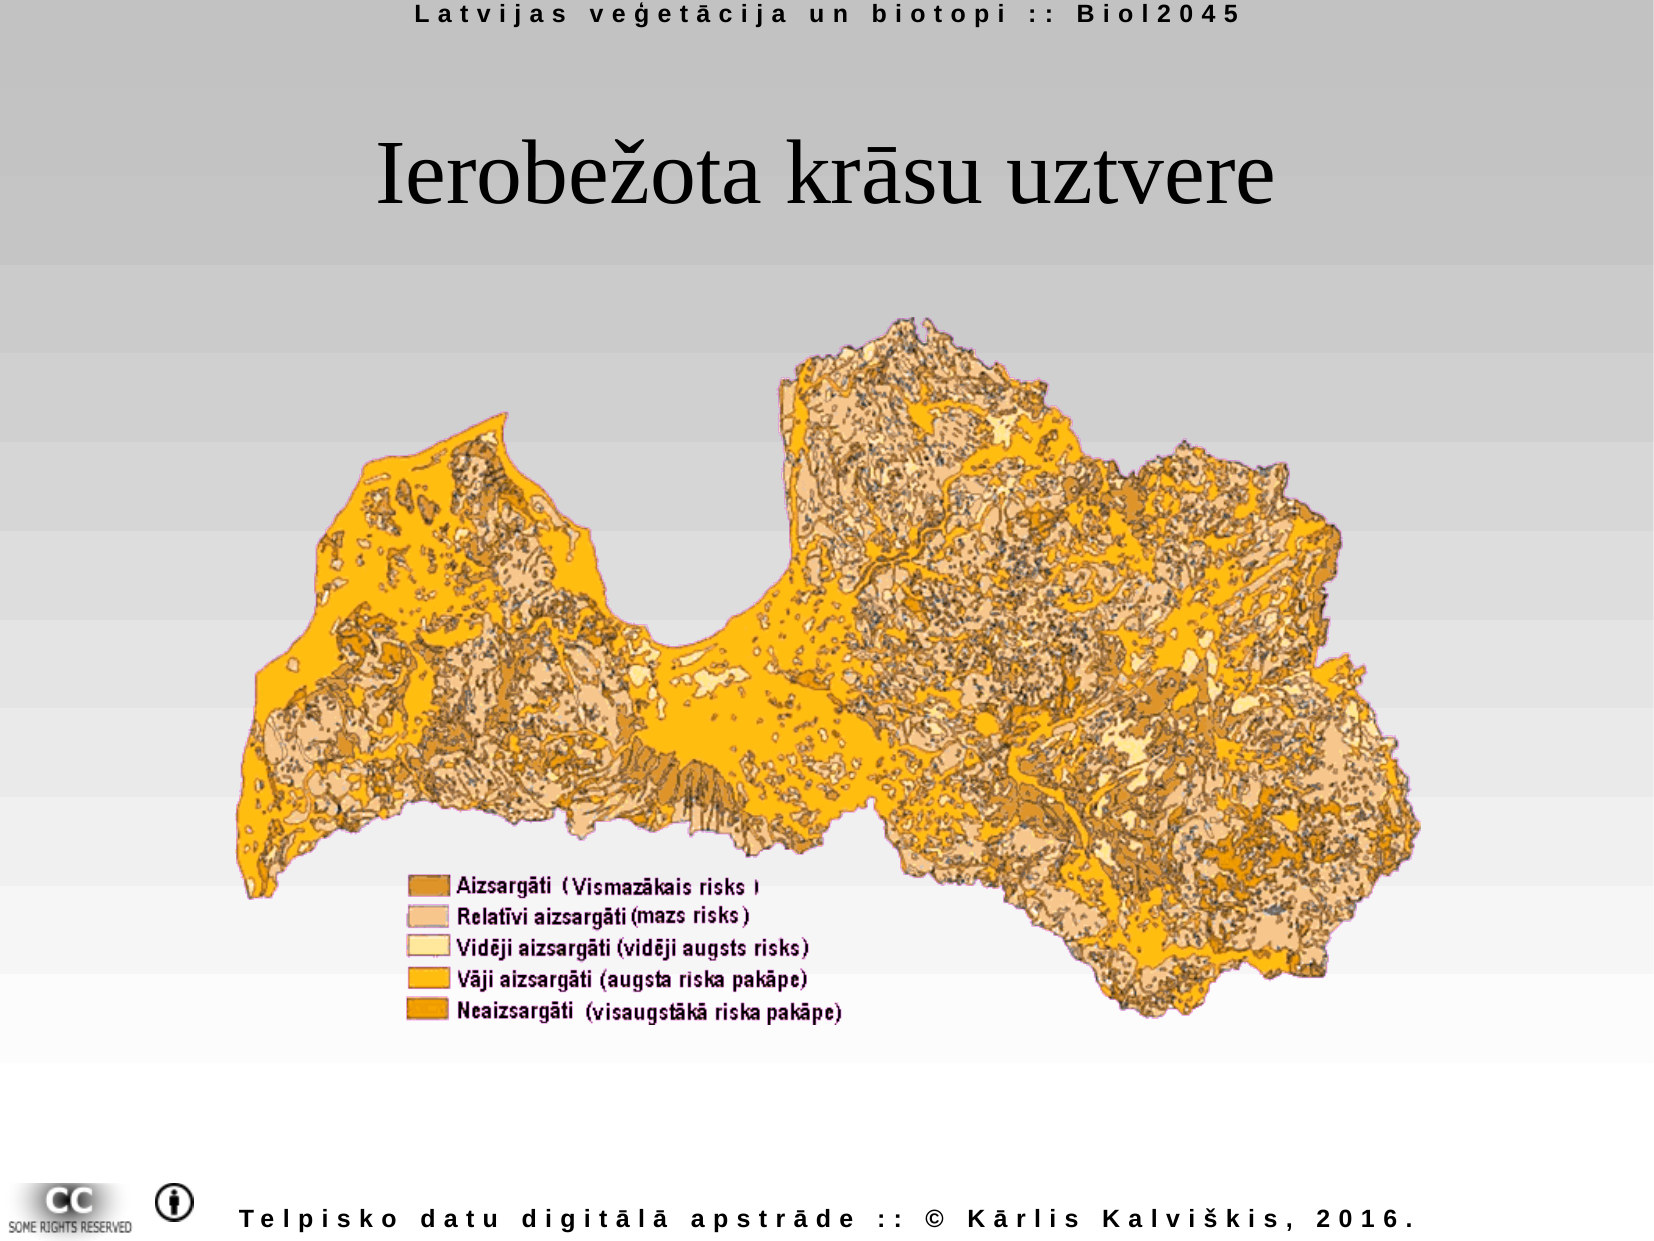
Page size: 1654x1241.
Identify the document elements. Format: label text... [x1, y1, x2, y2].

title Ierobežota krāsu uztvere [29, 49, 1625, 296]
picture [0, 0, 1654, 1241]
